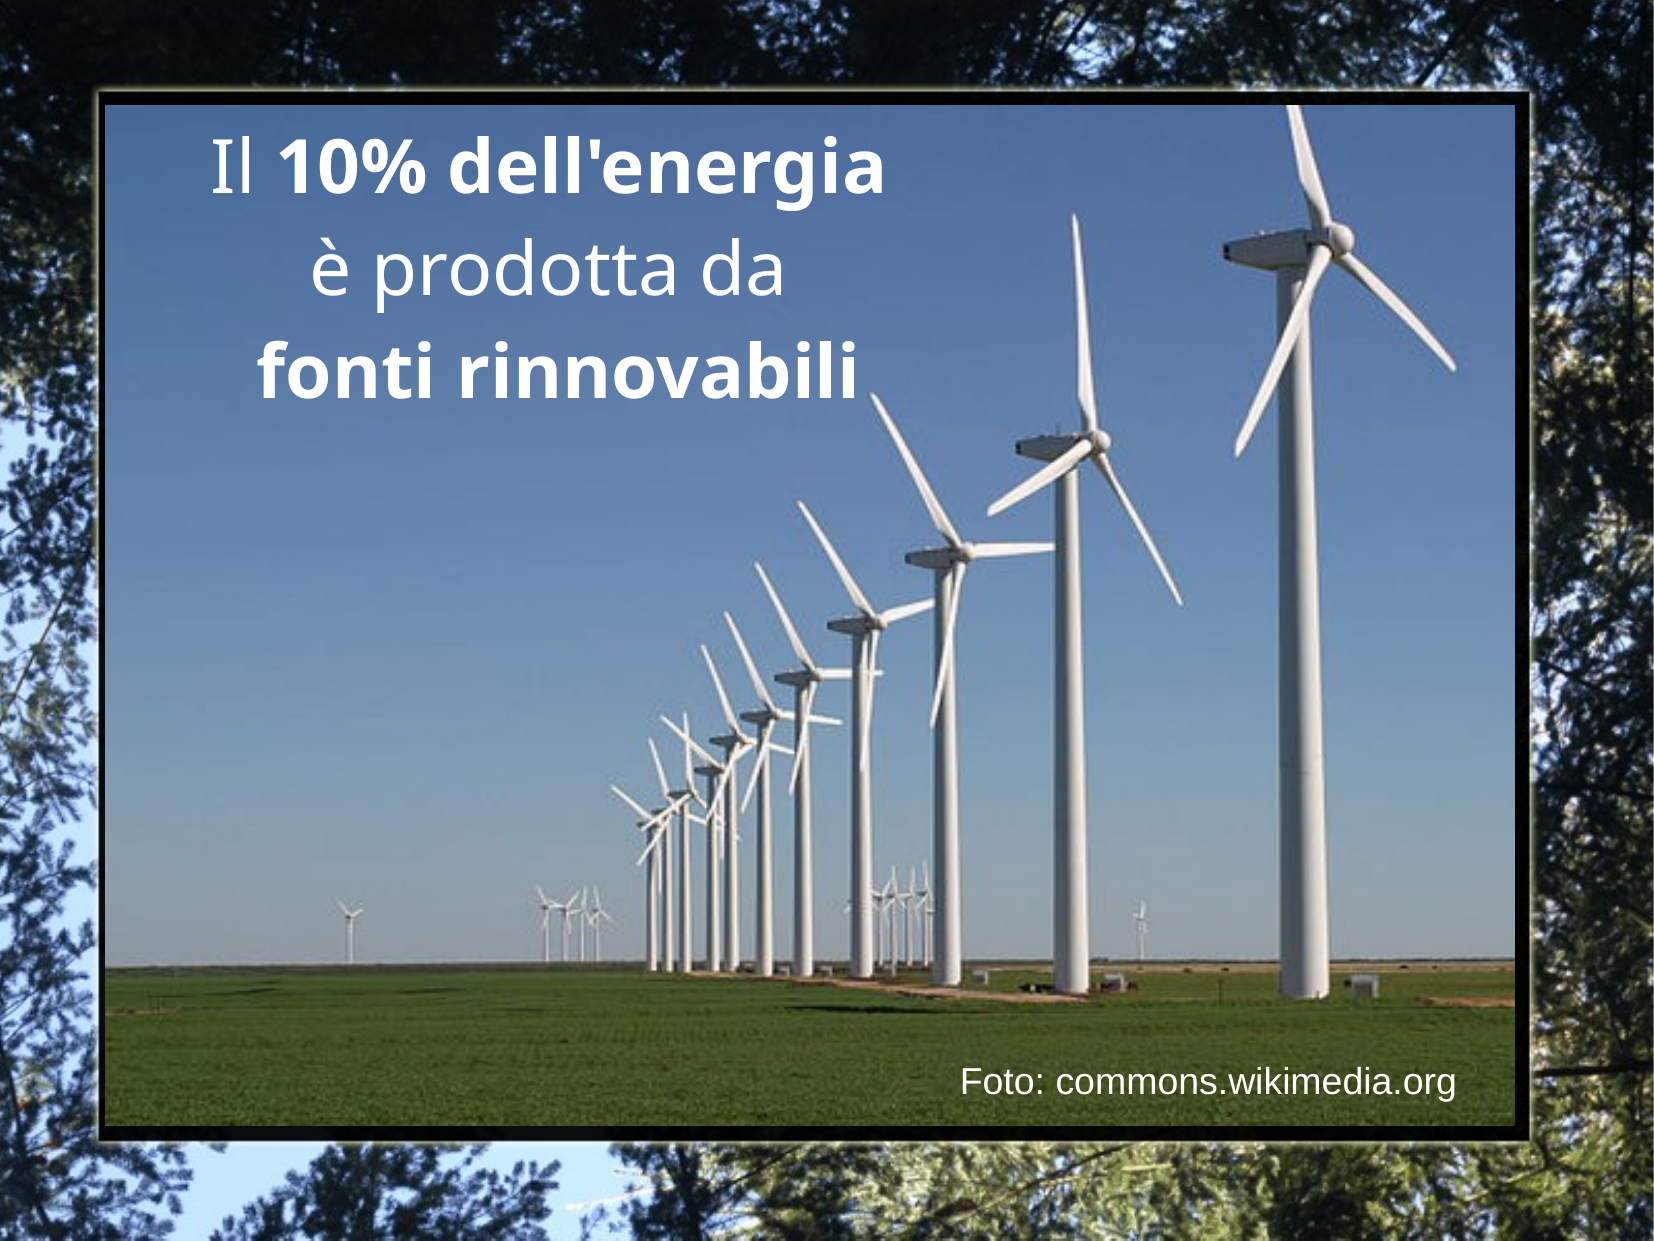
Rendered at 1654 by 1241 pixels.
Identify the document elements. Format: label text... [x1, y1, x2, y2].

text_box Foto: commons.wikimedia.org [945, 1053, 1654, 1111]
title Il 10% dell'energia è prodotta da fonti rinnovabili [98, 83, 1021, 451]
picture [0, 0, 1654, 1241]
